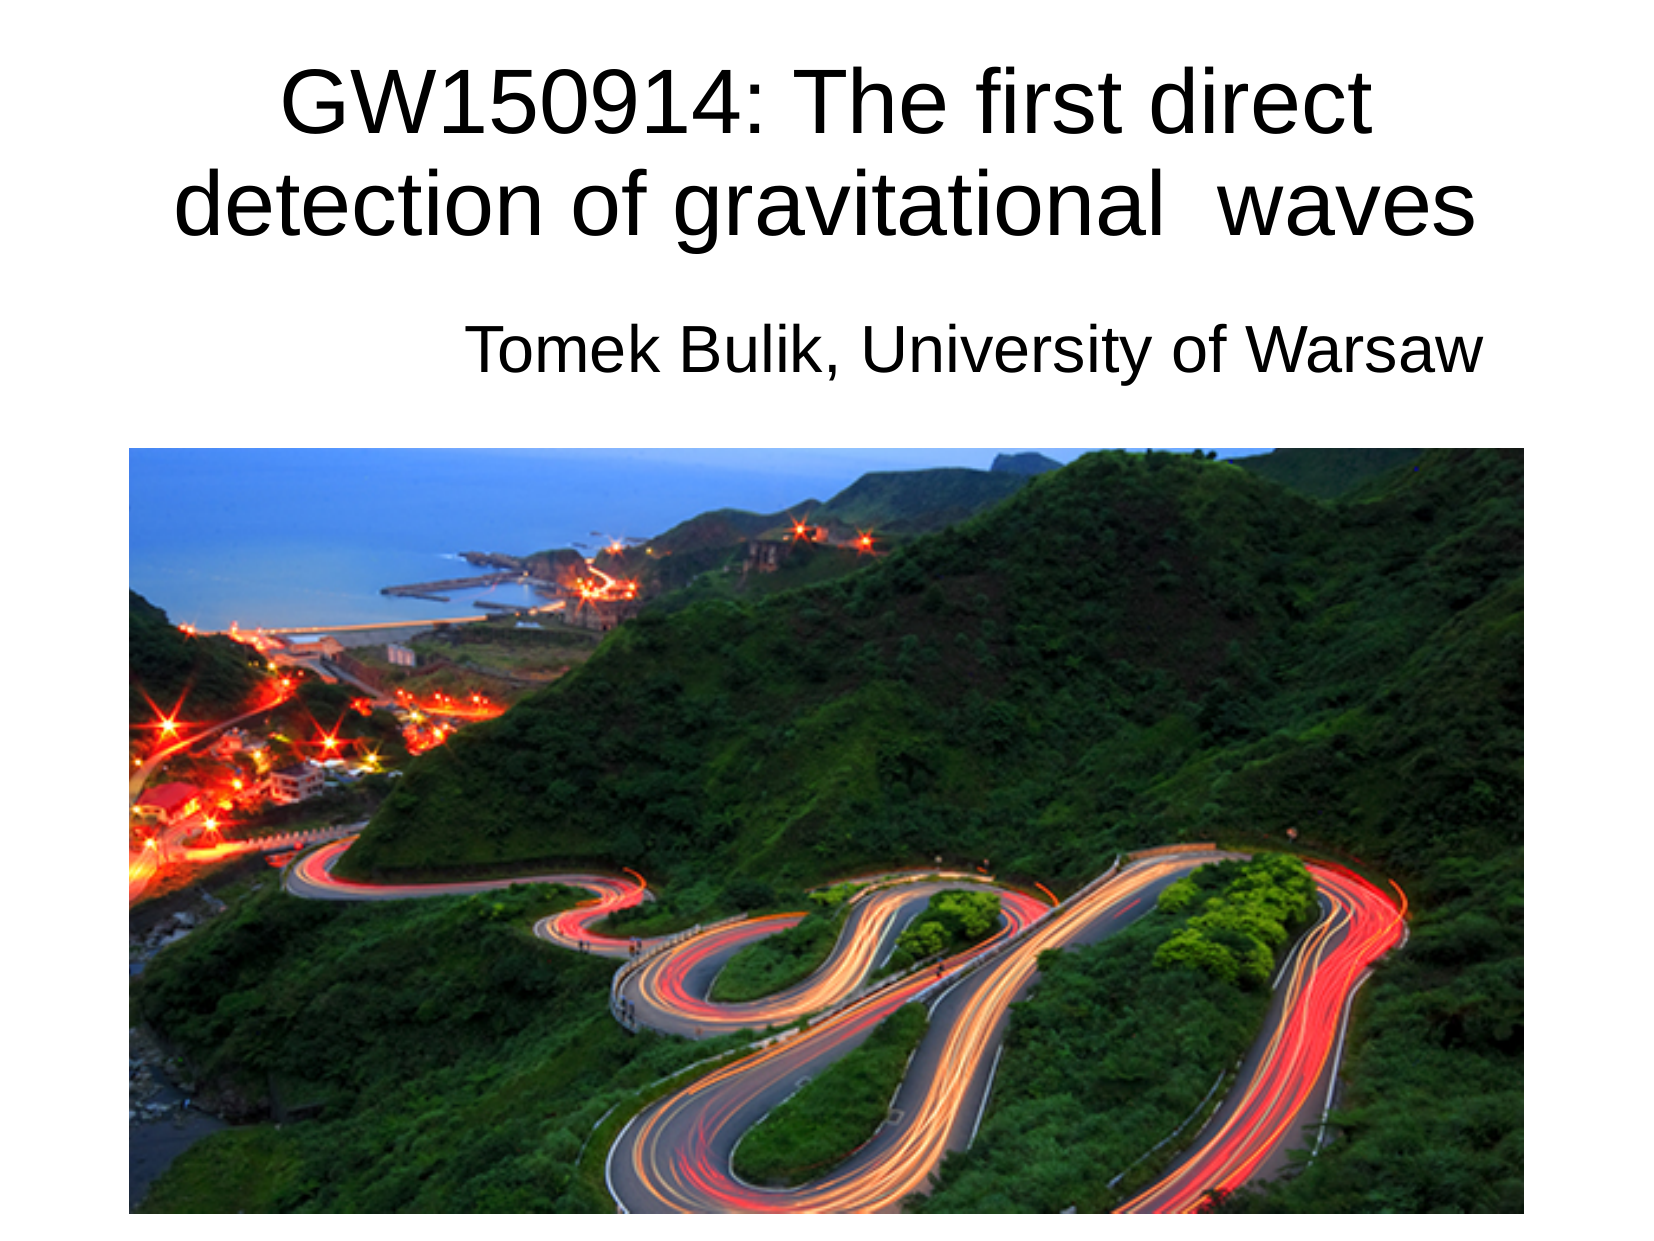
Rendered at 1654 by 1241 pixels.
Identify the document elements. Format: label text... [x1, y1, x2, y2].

picture [129, 448, 1524, 1214]
subtitle Tomek Bulik, University of Warsaw [378, 131, 1571, 567]
title GW150914: The first direct detection of gravitational waves [82, 49, 1571, 257]
